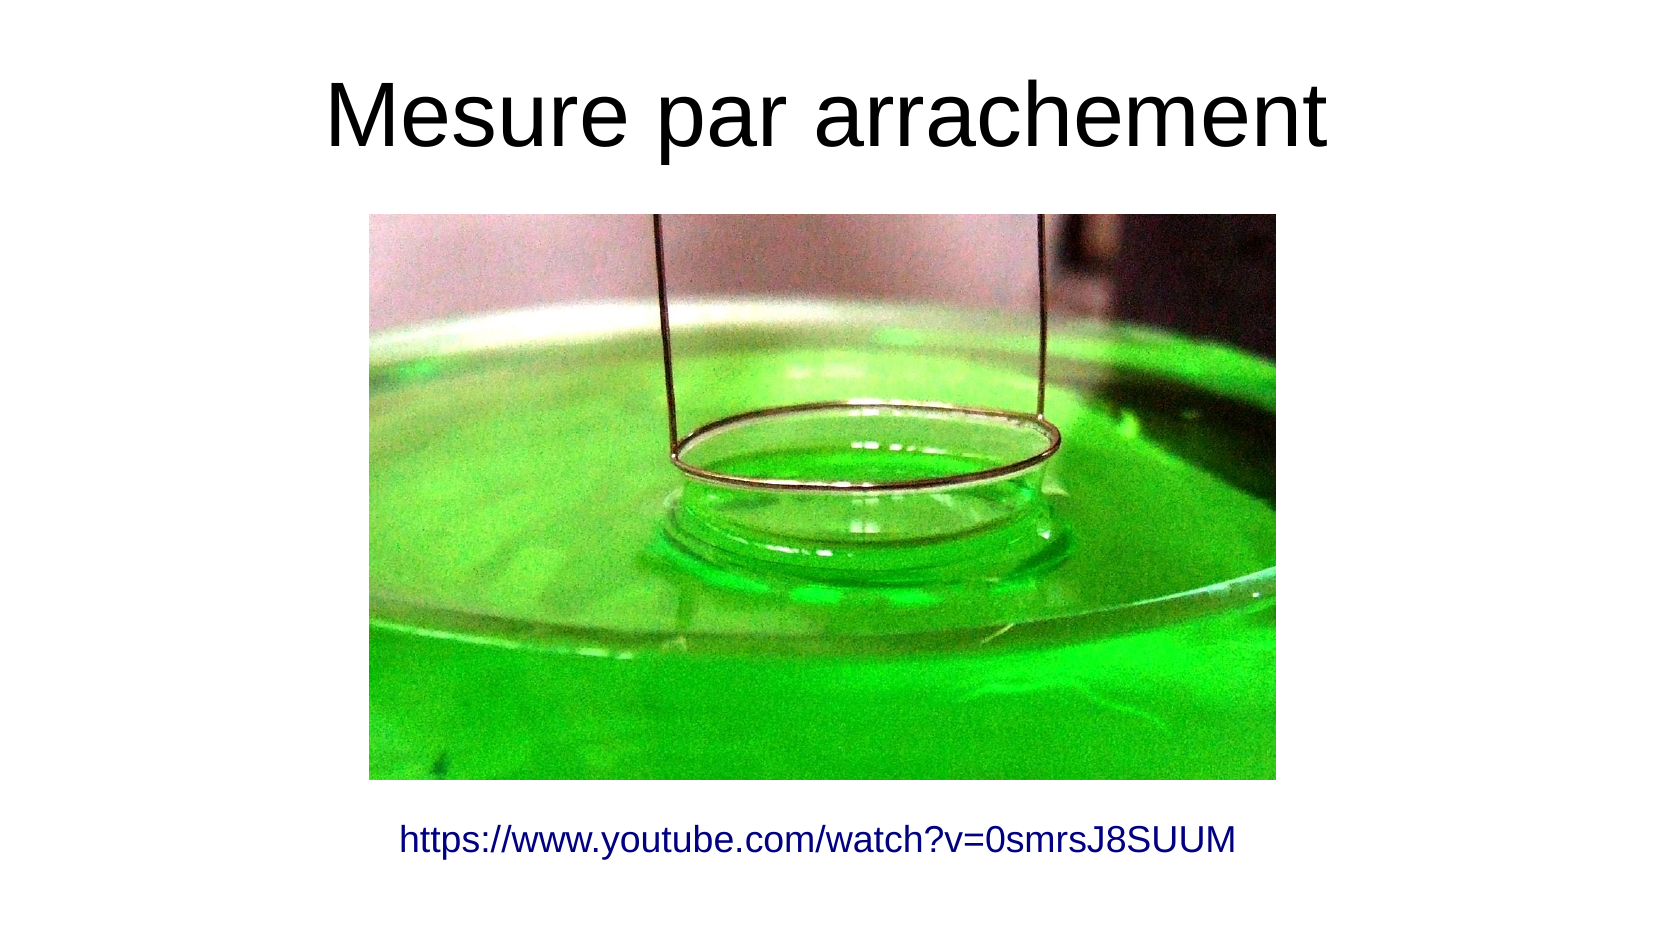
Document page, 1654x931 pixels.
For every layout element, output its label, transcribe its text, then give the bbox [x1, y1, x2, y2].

text_box https://www.youtube.com/watch?v=0smrsJ8SUUM [384, 810, 1252, 910]
title Mesure par arrachement [82, 37, 1571, 193]
picture [369, 214, 1276, 780]
